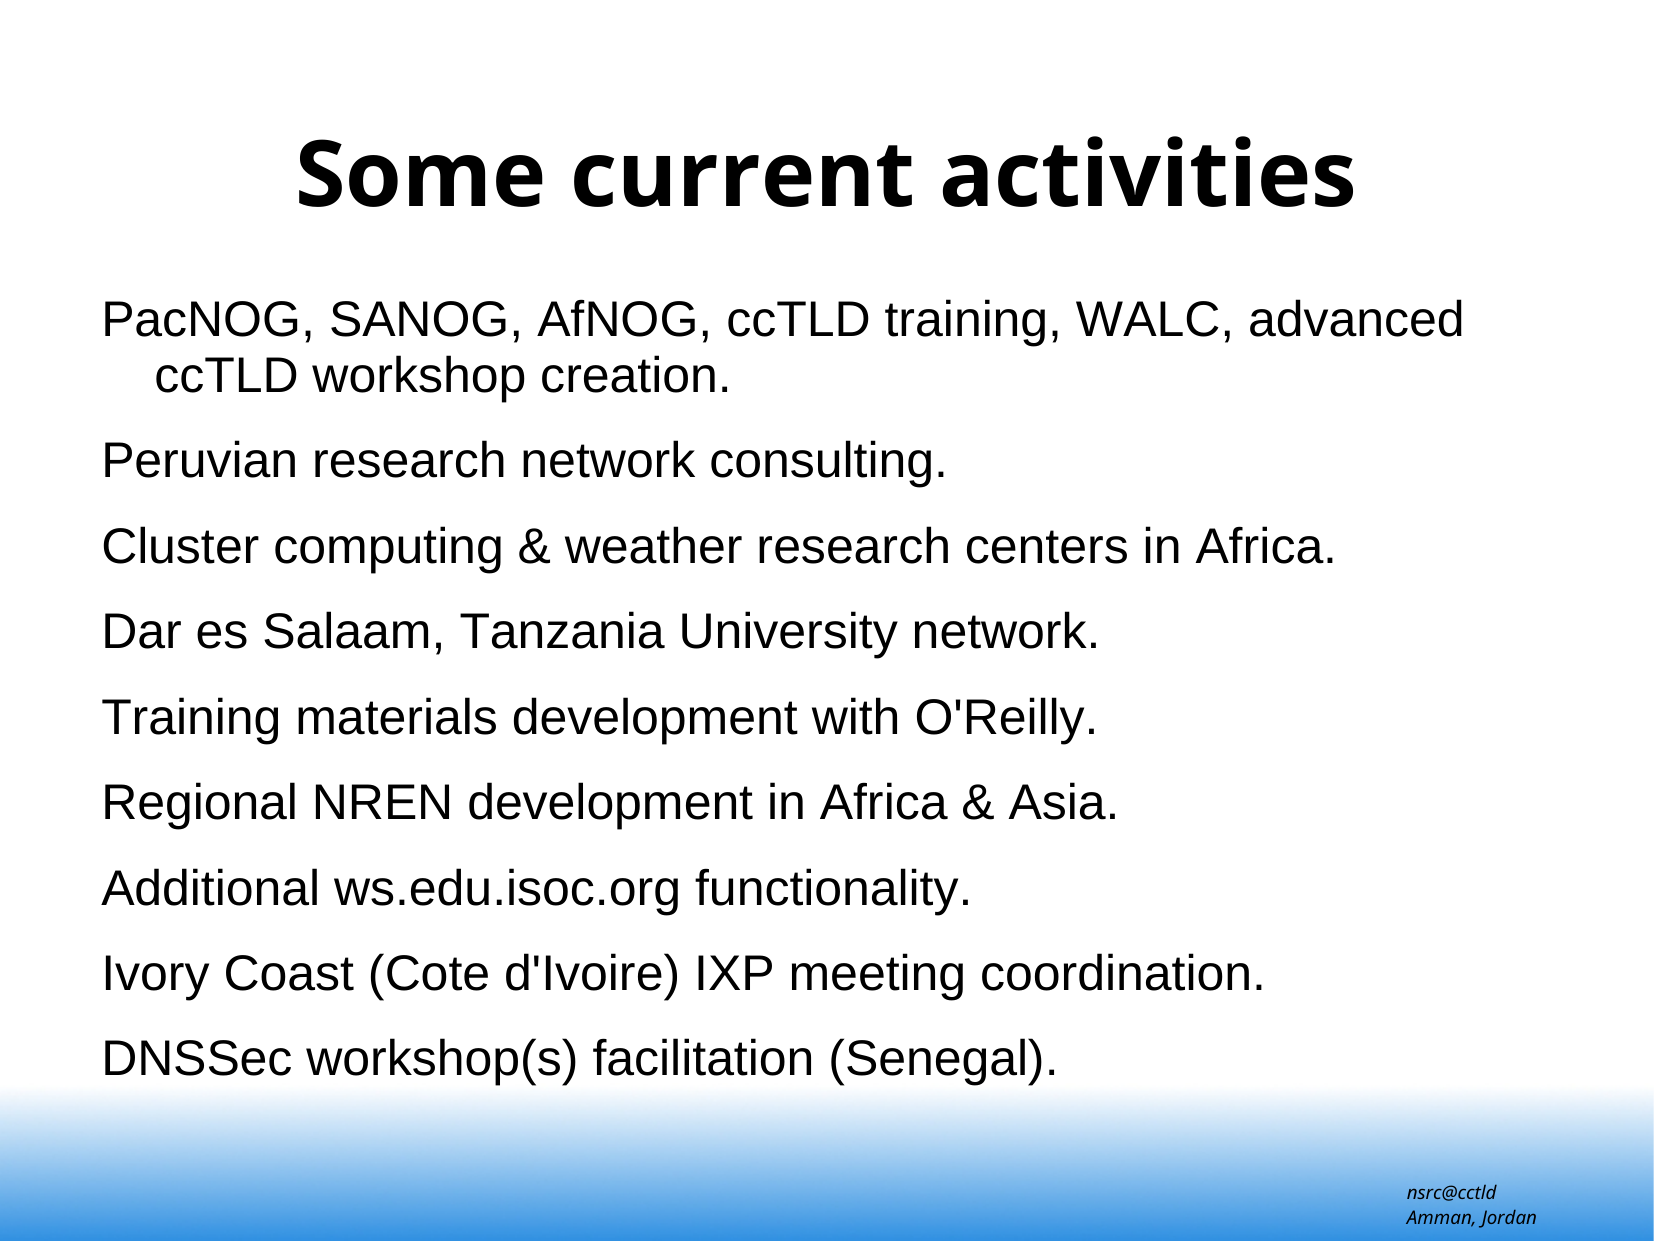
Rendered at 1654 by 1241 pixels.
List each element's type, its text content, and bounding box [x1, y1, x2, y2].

list PacNOG, SANOG, AfNOG, ccTLD training, WALC, advanced ccTLD workshop creation. Peruvian research network consulting. Cluster computing & weather research centers in Africa. Dar es Salaam, Tanzania University network. Training materials development with O'Reilly. Regional NREN development in Africa & Asia. Additional ws.edu.isoc.org functionality. Ivory Coast (Cote d'Ivoire) IXP meeting coordination. DNSSec workshop(s) facilitation (Senegal). [83, 291, 1605, 1087]
title Some current activities [101, 67, 1552, 275]
picture [0, 1083, 1654, 1241]
